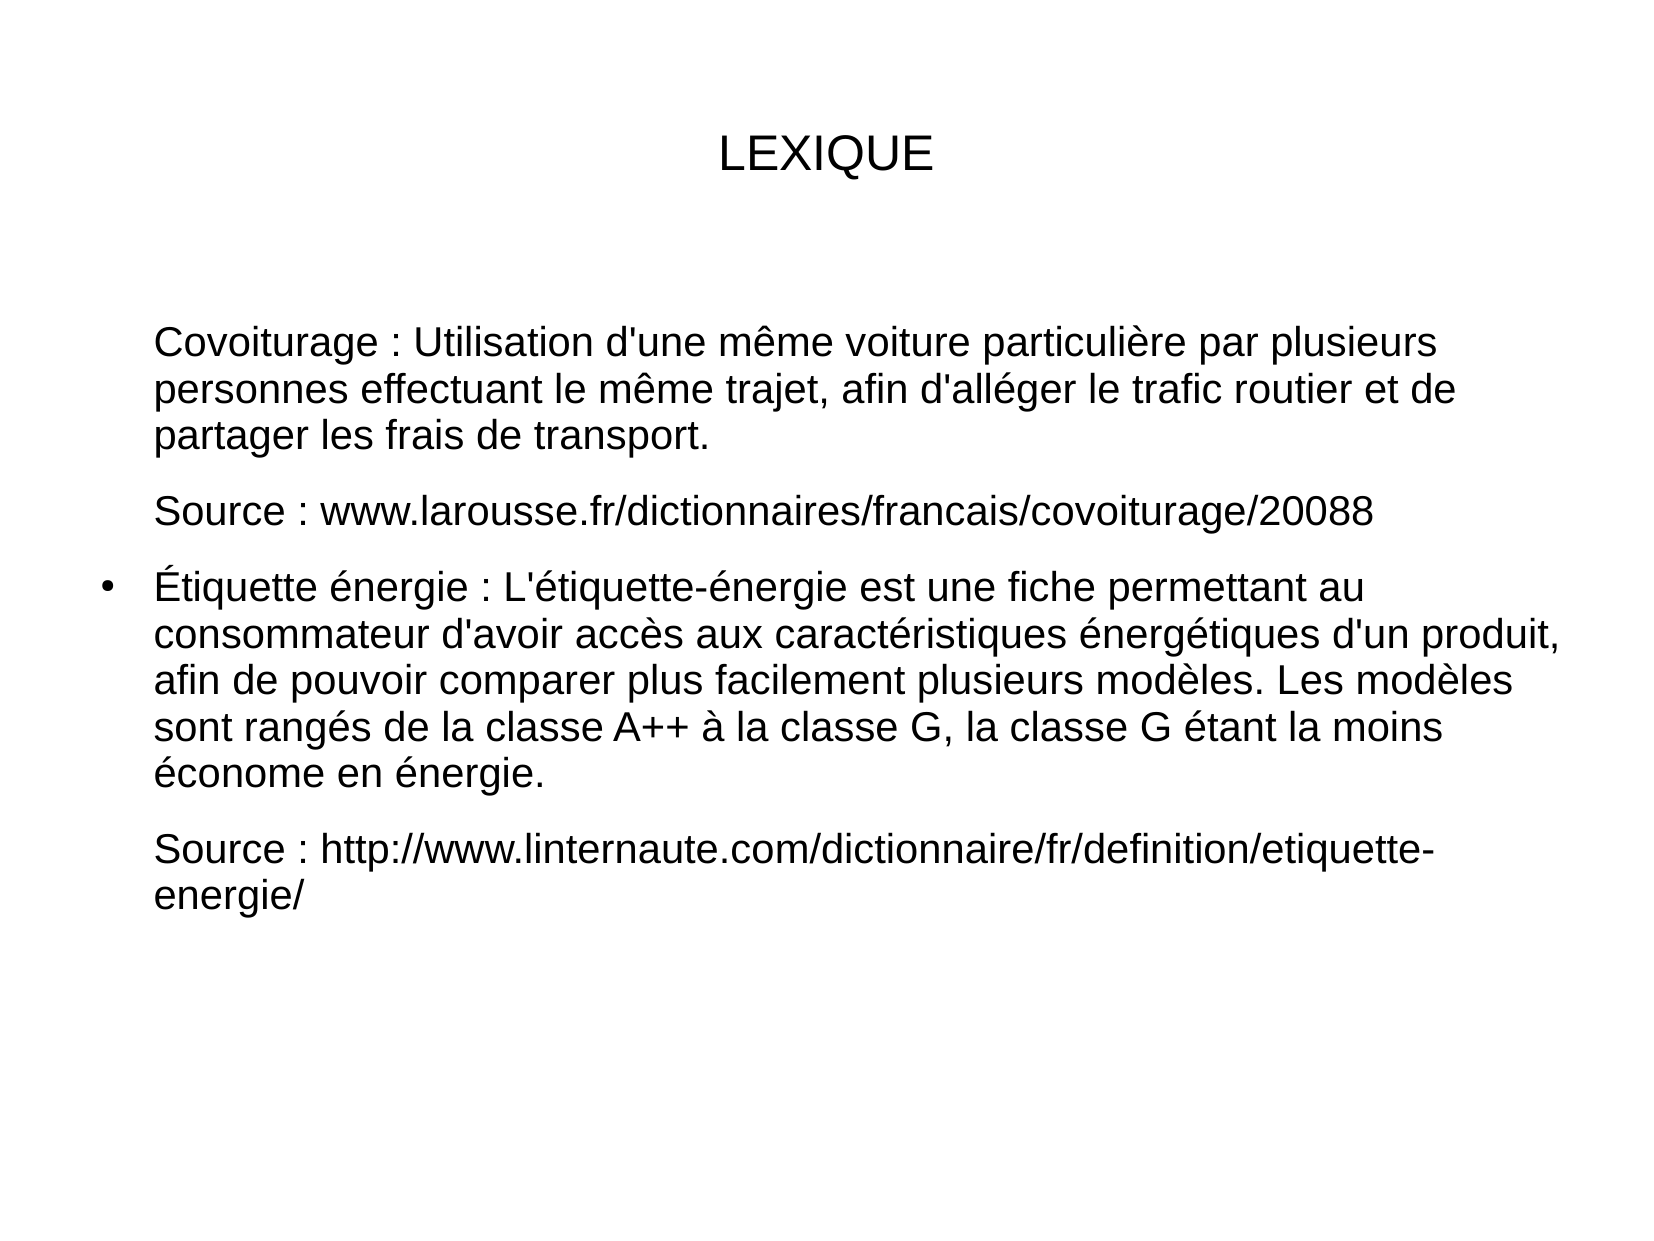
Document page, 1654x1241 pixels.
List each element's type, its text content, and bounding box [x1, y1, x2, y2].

list Covoiturage : Utilisation d'une même voiture particulière par plusieurs personnes effectuant le même trajet, afin d'alléger le trafic routier et de partager les frais de transport. Source : www.larousse.fr/dictionnaires/francais/covoiturage/20088 Étiquette énergie : L'étiquette-énergie est une fiche permettant au consommateur d'avoir accès aux caractéristiques énergétiques d'un produit, afin de pouvoir comparer plus facilement plusieurs modèles. Les modèles sont rangés de la classe A++ à la classe G, la classe G étant la moins économe en énergie. Source : http://www.linternaute.com/dictionnaire/fr/definition/etiquette-energie/ [82, 318, 1571, 1039]
title LEXIQUE [82, 49, 1571, 257]
